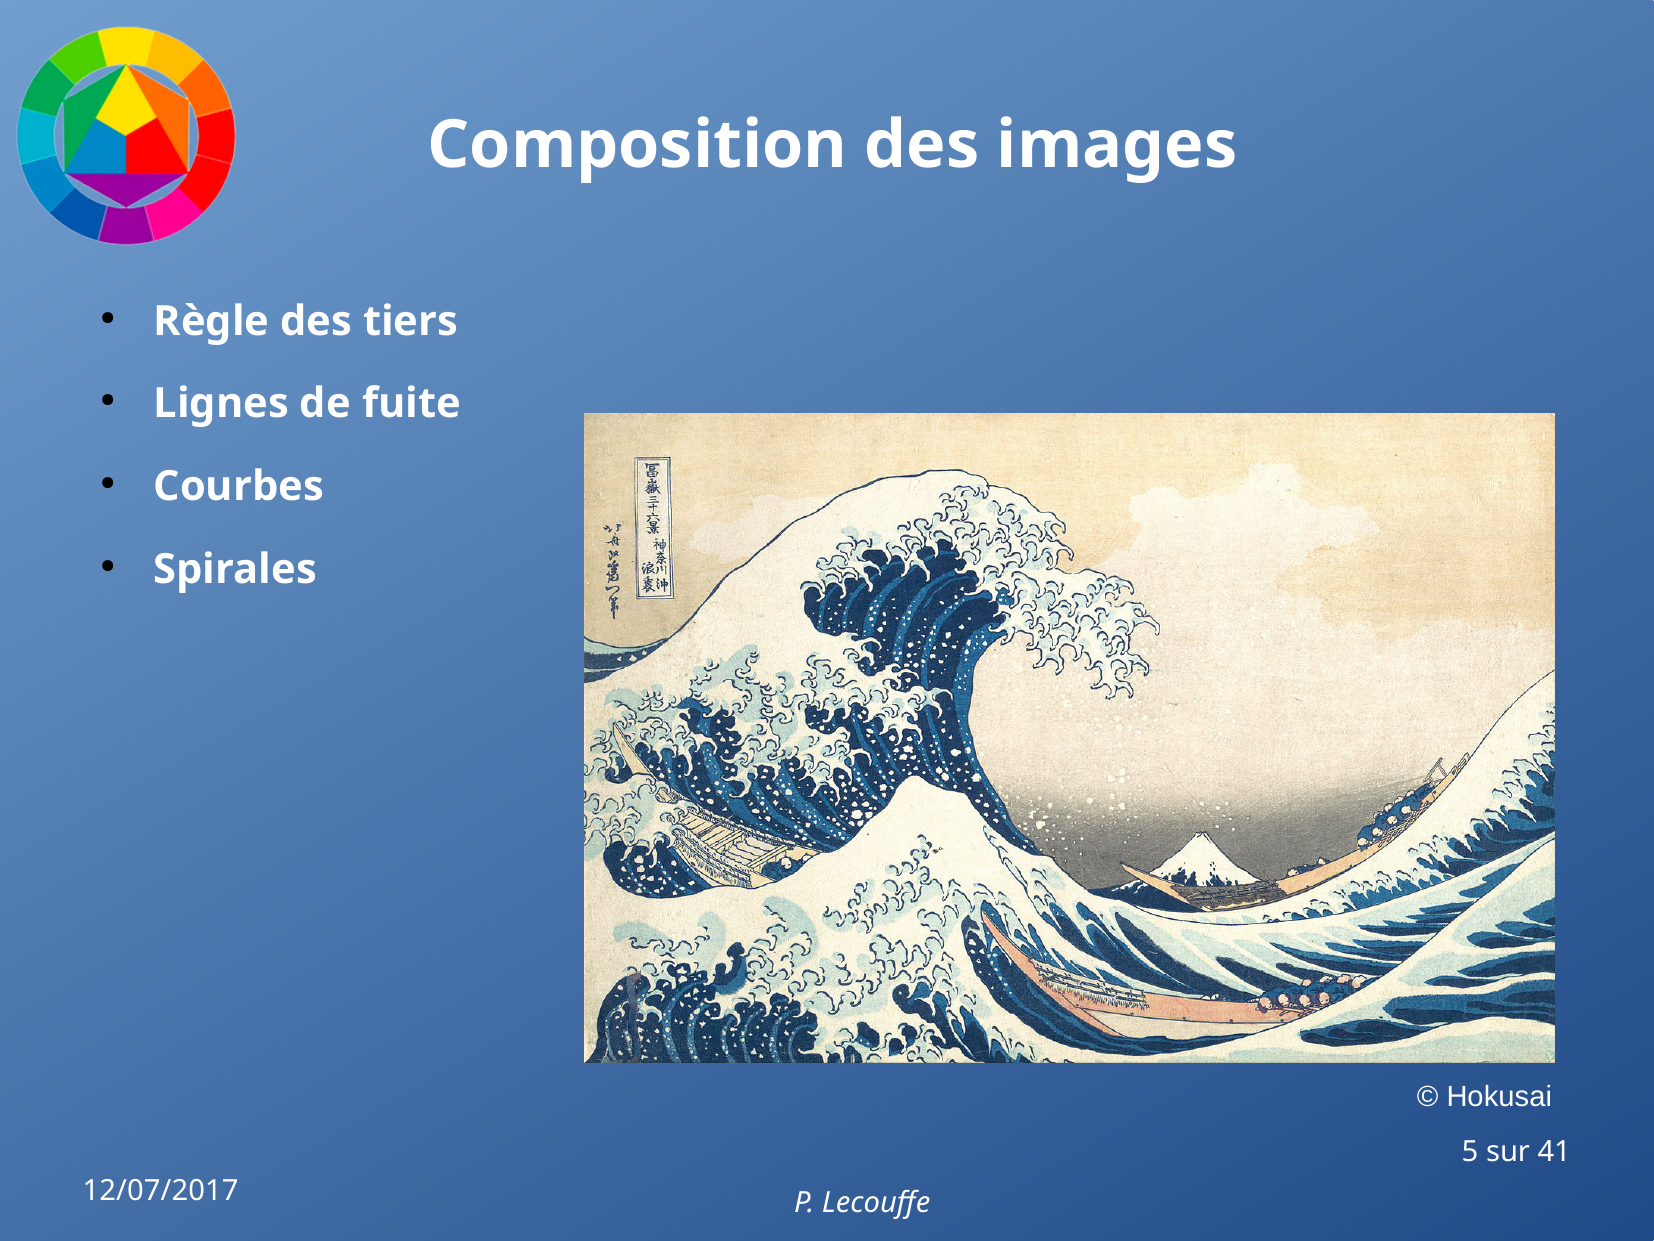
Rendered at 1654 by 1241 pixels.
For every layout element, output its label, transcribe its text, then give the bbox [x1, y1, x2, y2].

list Règle des tiers Lignes de fuite Courbes Spirales [82, 290, 1571, 1058]
picture [584, 413, 1555, 1063]
text_box © Hokusai [1393, 1072, 1585, 1121]
title Composition des images [236, 58, 1430, 225]
picture [6, 22, 249, 252]
